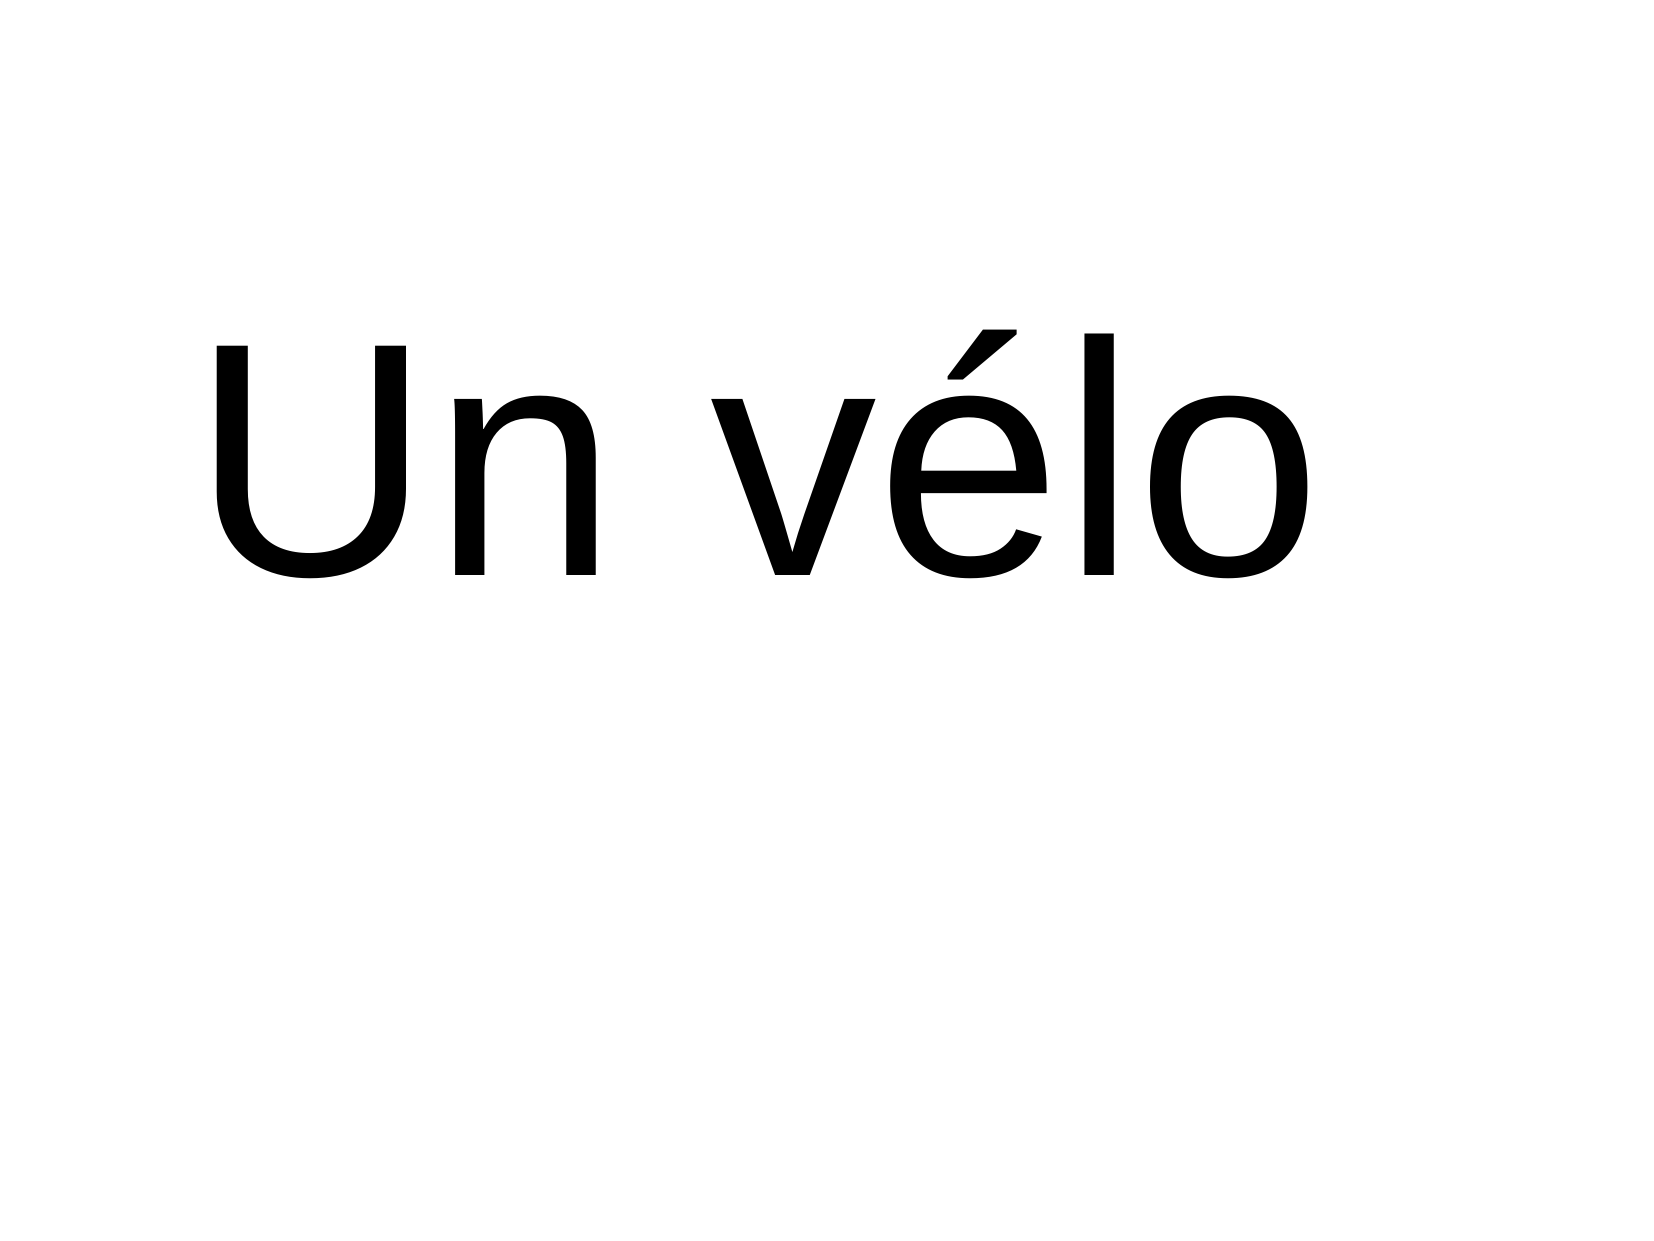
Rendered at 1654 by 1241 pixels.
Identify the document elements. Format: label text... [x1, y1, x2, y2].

text_box Un vélo [177, 265, 1447, 653]
